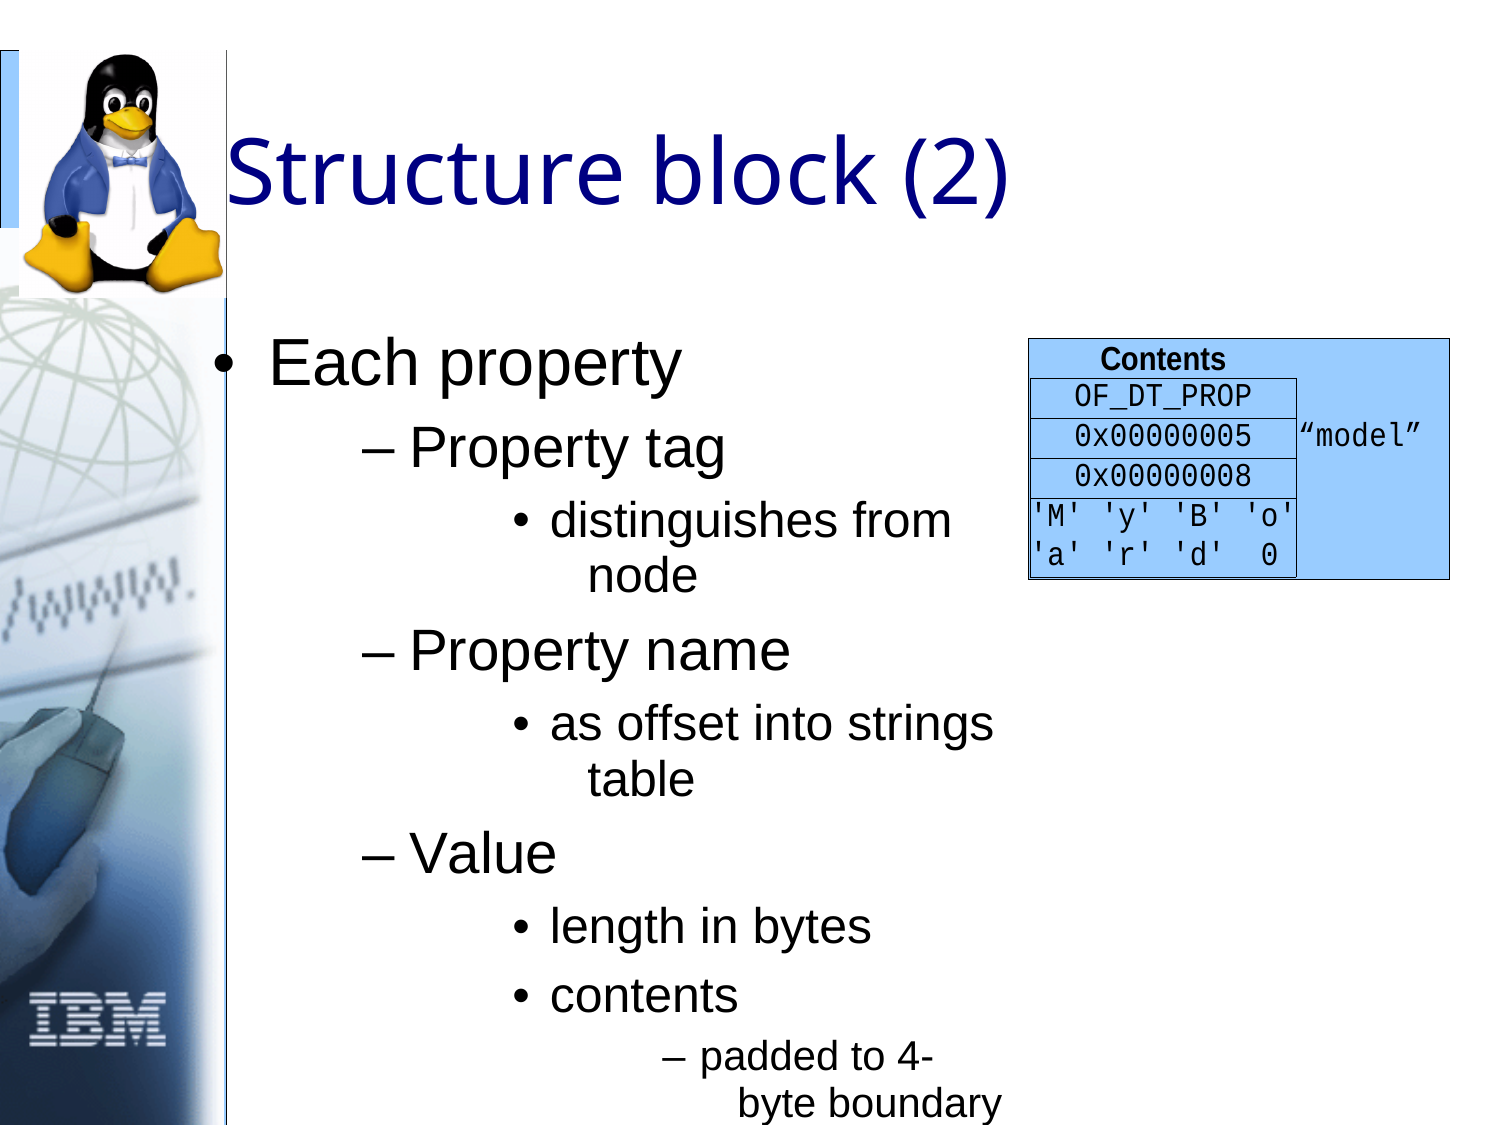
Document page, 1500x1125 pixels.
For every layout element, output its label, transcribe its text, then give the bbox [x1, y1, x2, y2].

list Each property Property tag distinguishes from node Property name as offset into strings table Value length in bytes contents padded to 4-byte boundary [212, 324, 1004, 1001]
chart [1028, 338, 1450, 580]
title Structure block (2) [224, 99, 1388, 238]
